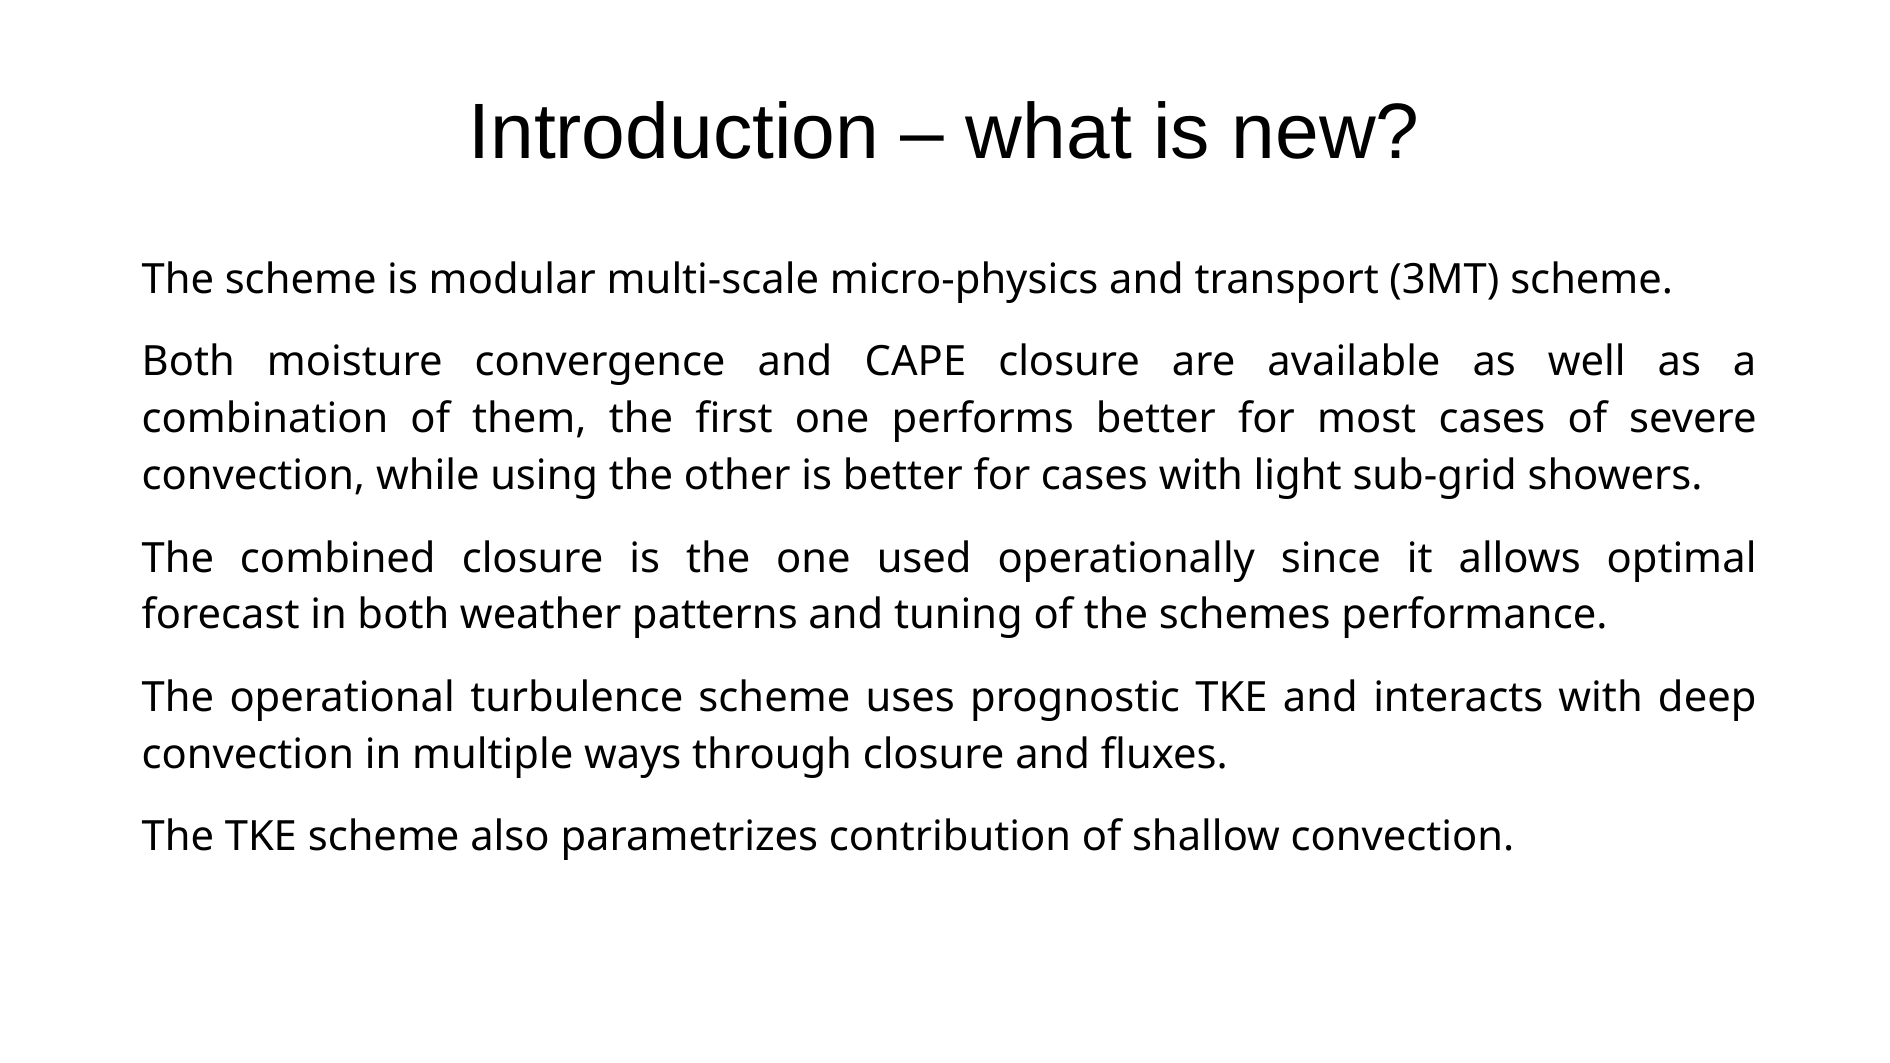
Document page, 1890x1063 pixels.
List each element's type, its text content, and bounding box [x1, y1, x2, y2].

list The scheme is modular multi-scale micro-physics and transport (3MT) scheme. Both moisture convergence and CAPE closure are available as well as a combination of them, the first one performs better for most cases of severe convection, while using the other is better for cases with light sub-grid showers. The combined closure is the one used operationally since it allows optimal forecast in both weather patterns and tuning of the schemes performance. The operational turbulence scheme uses prognostic TKE and interacts with deep convection in multiple ways through closure and fluxes. The TKE scheme also parametrizes contribution of shallow convection. [141, 248, 1758, 981]
title Introduction – what is new? [94, 42, 1796, 220]
